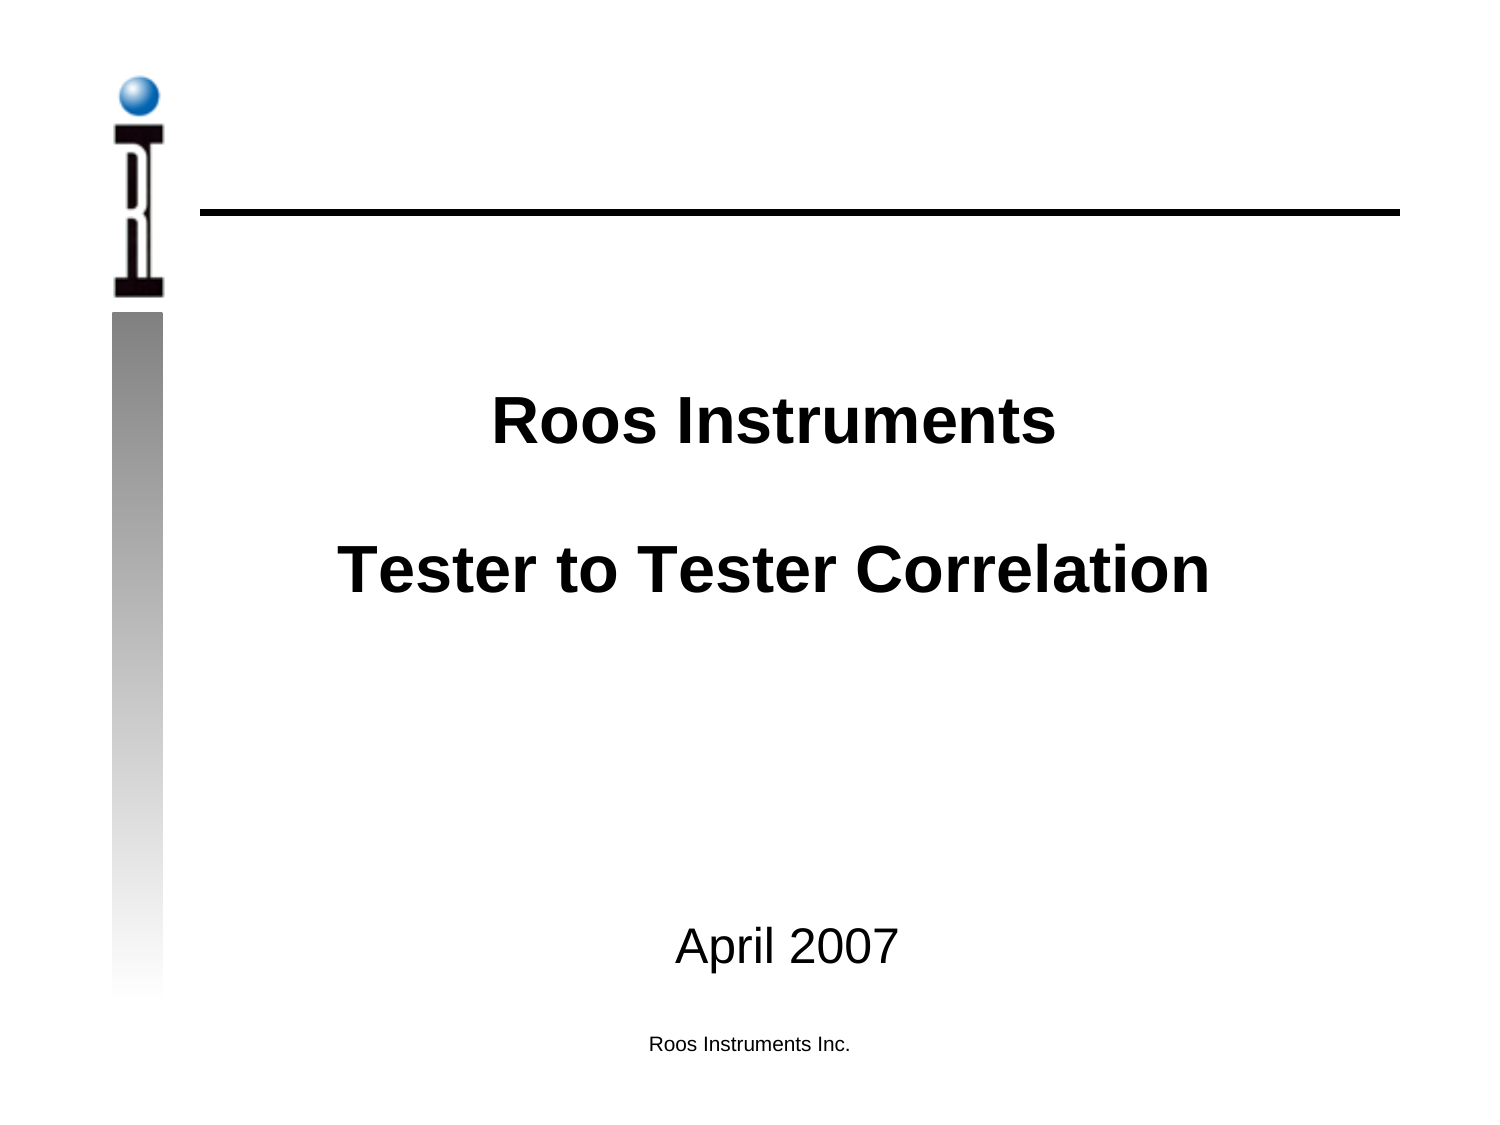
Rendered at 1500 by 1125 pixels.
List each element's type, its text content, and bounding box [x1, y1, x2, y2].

picture [112, 74, 167, 302]
subtitle April 2007 [225, 637, 1276, 1013]
title Roos Instruments Tester to Tester Correlation [162, 374, 1388, 699]
